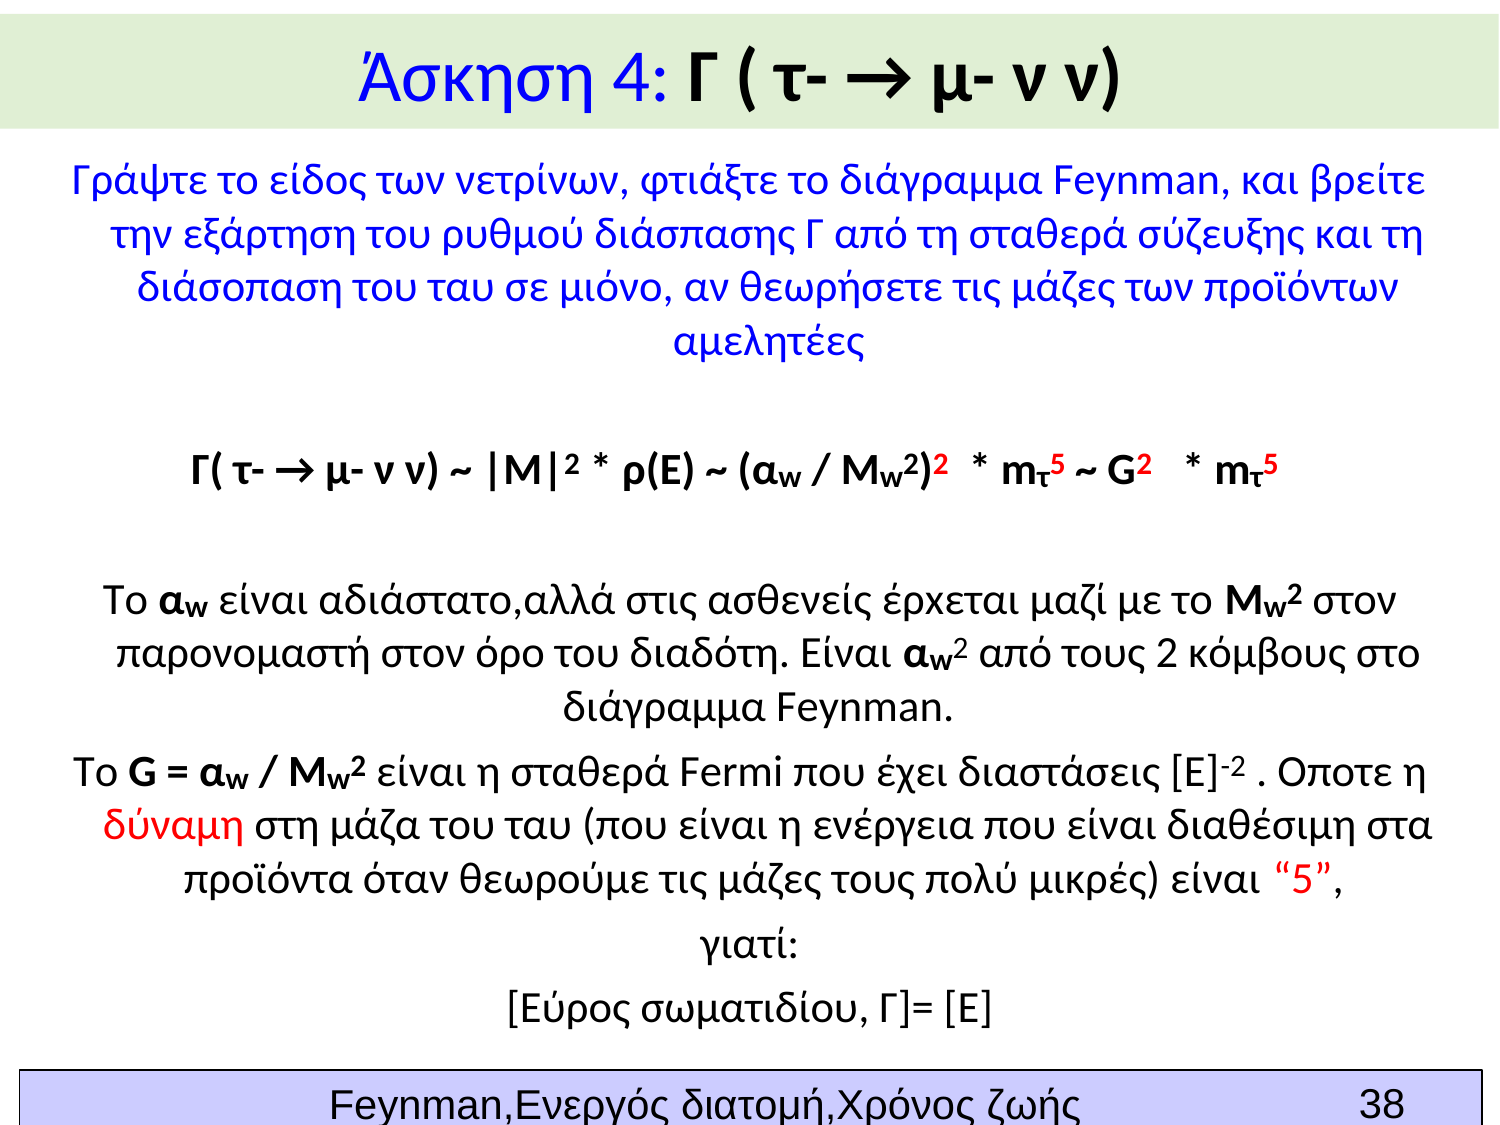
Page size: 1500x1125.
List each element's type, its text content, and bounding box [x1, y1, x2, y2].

title Άσκηση 4: Γ ( τ- → μ- ν ν) [0, 13, 1499, 129]
list Γράψτε το είδος των νετρίνων, φτιάξτε το διάγραμμα Feynman, και βρείτε την εξάρτηση του ρυθμού διάσπασης Γ από τη σταθερά σύζευξης και τη διάσοπαση του ταυ σε μιόνο, αν θεωρήσετε τις μάζες των προϊόντων αμελητέες Γ( τ- → μ- ν ν) ~ |Μ|2 * ρ(Ε) ~ (αw / Mw2)2 * mτ5 ~ G2 * mτ5 Το αw είναι αδιάστατο,αλλά στις ασθενείς έρxεται μαζί με το Mw2 στον παρονομαστή στον όρο του διαδότη. Είναι αw2 από τους 2 κόμβους στο διάγραμμα Feynman. Το G = αw / Mw2 είναι η σταθερά Fermi που έχει διαστάσεις [Ε]-2 . Οποτε η δύναμη στη μάζα του ταυ (που είναι η ενέργεια που είναι διαθέσιμη στα προϊόντα όταν θεωρούμε τις μάζες τους πολύ μικρές) είναι “5”, γιατί: [Εύρος σωματιδίου, Γ]= [Ε] [37, 142, 1463, 1043]
